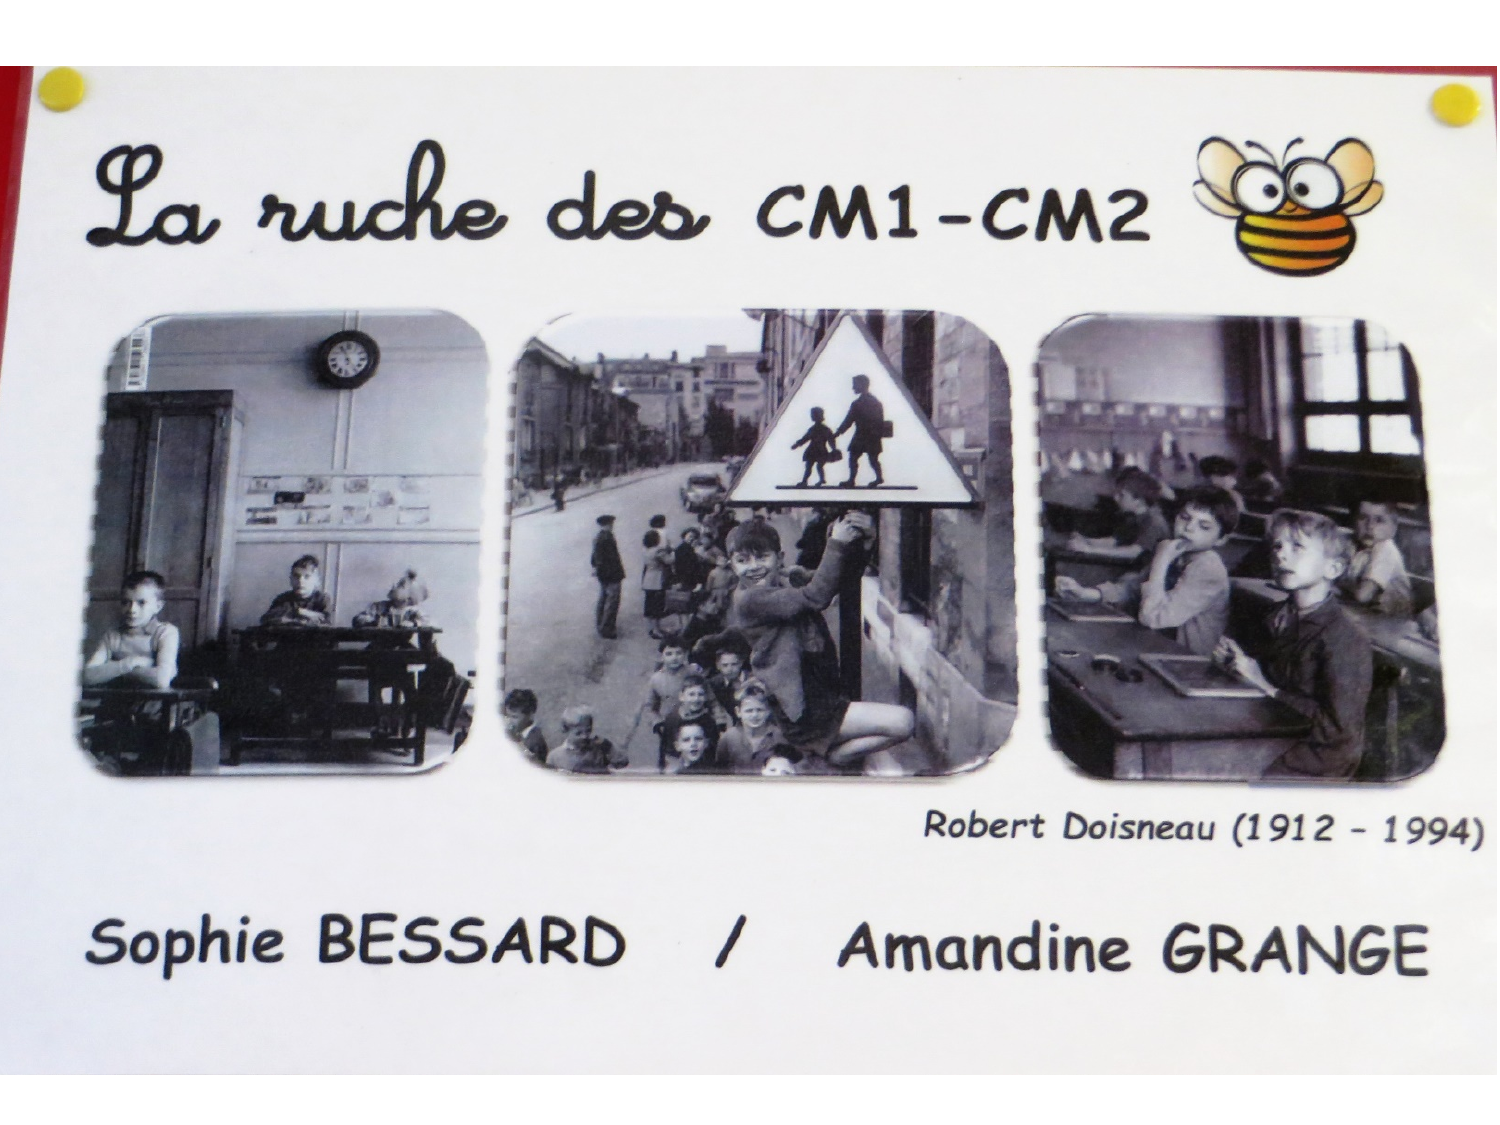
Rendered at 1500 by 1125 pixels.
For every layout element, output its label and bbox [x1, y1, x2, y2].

picture [0, 66, 1497, 1075]
